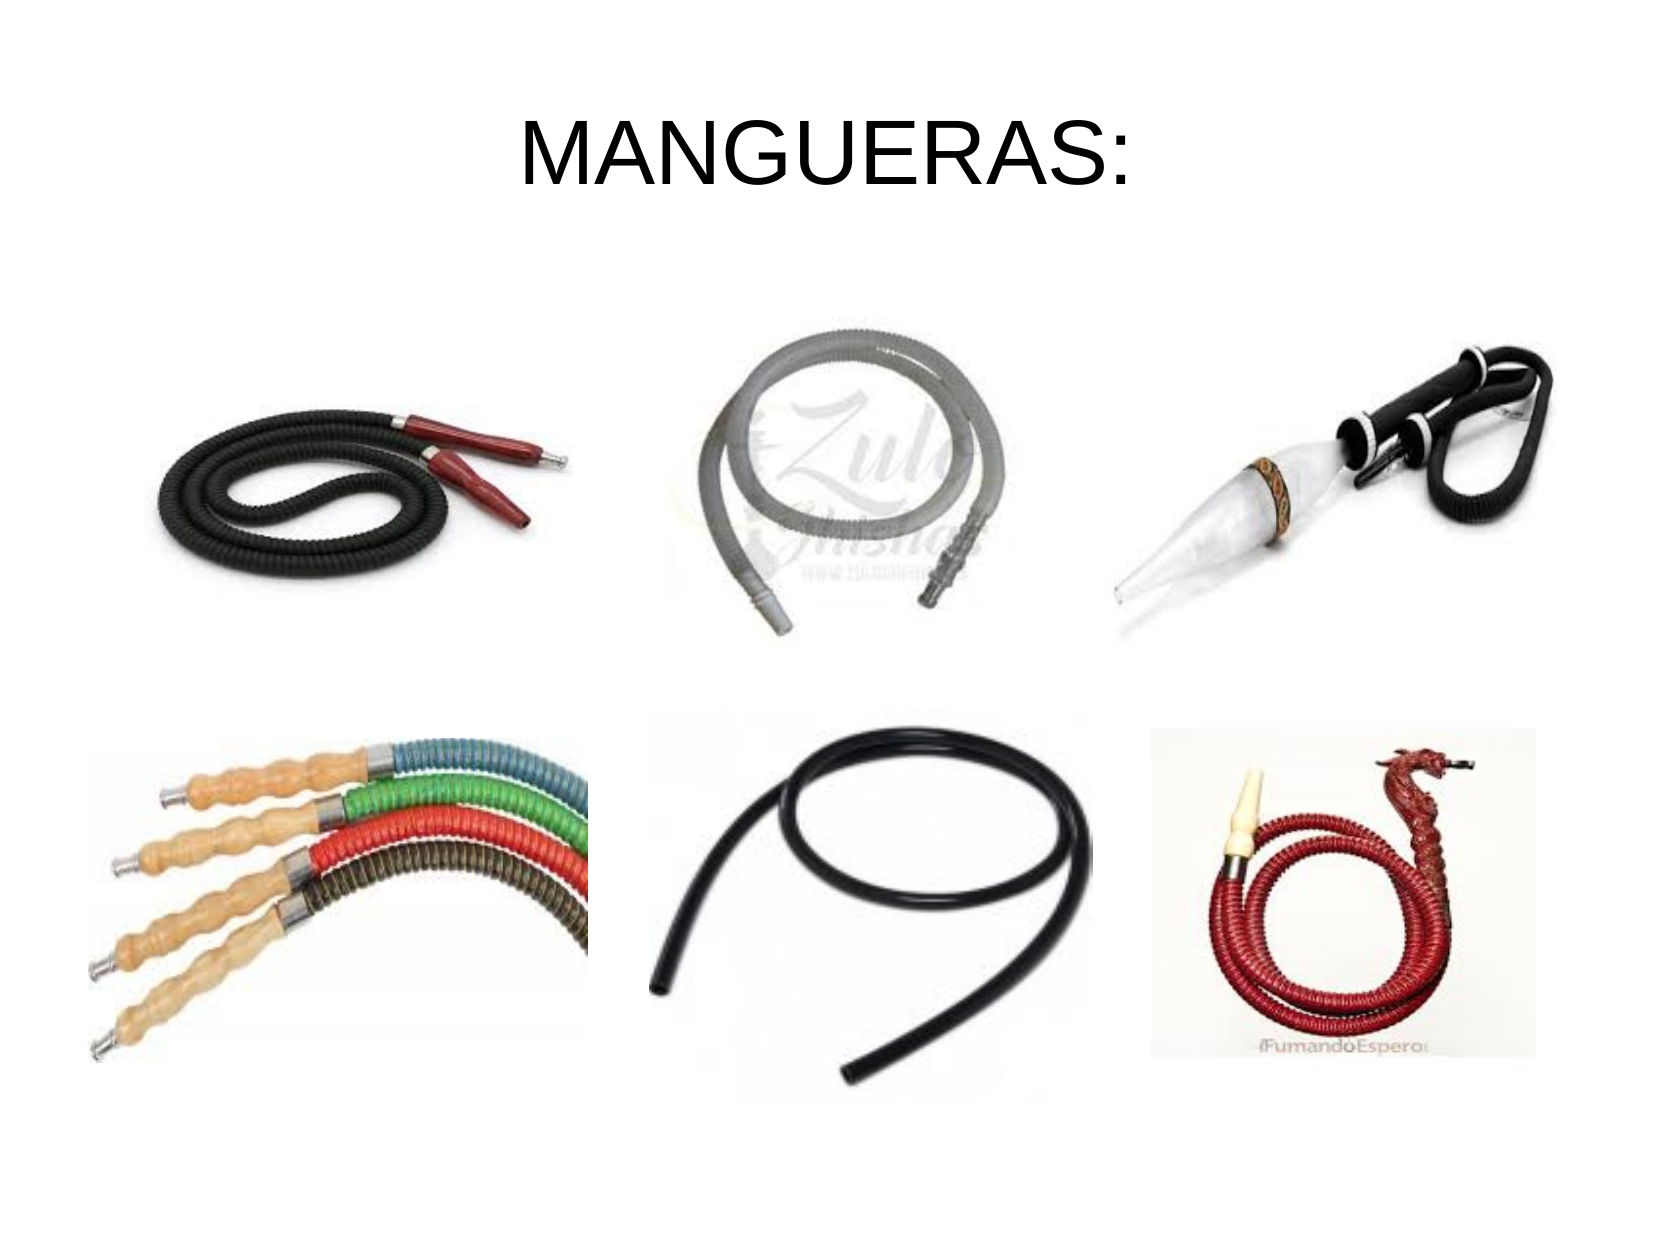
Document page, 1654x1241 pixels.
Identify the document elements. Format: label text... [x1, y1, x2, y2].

picture [630, 290, 1063, 680]
picture [1092, 324, 1568, 650]
picture [1151, 679, 1536, 1109]
picture [88, 738, 588, 1063]
picture [649, 708, 1093, 1109]
title MANGUERAS: [82, 49, 1571, 257]
picture [127, 295, 591, 681]
